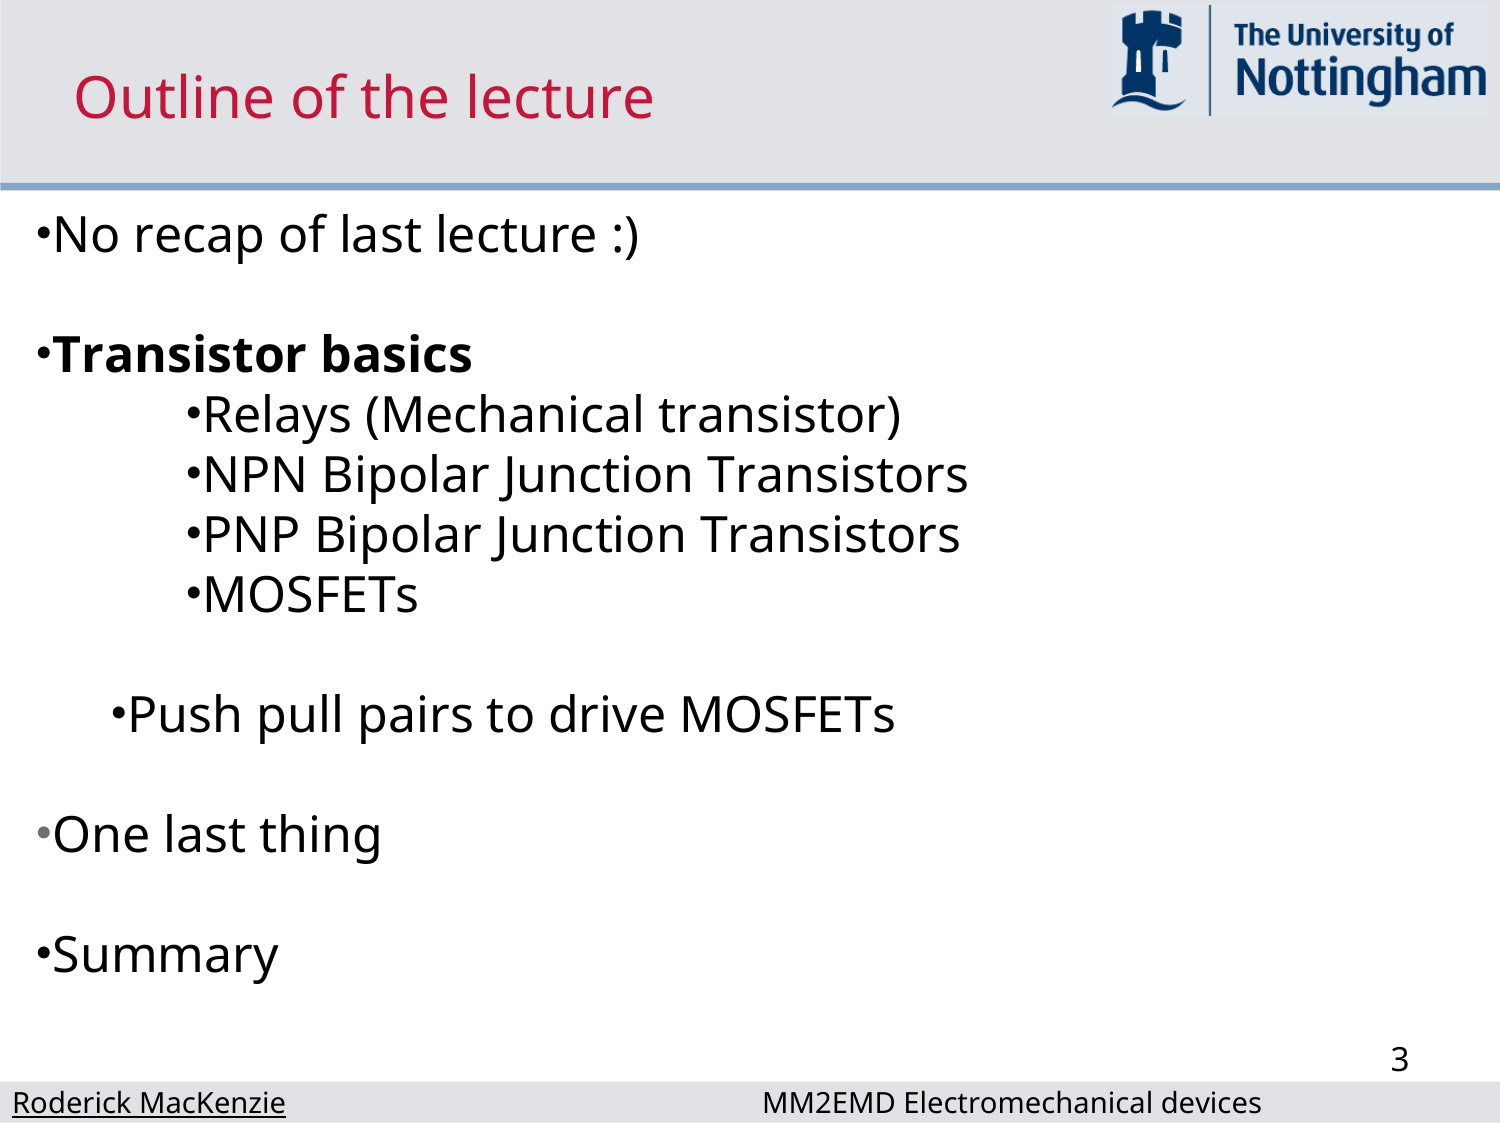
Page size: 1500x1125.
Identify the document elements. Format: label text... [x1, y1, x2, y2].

title Outline of the lecture [59, 43, 1297, 148]
text_box No recap of last lecture :) Transistor basics Relays (Mechanical transistor) NPN Bipolar Junction Transistors PNP Bipolar Junction Transistors MOSFETs Push pull pairs to drive MOSFETs One last thing Summary [20, 195, 1463, 1055]
text_box <number> [1375, 1030, 1500, 1101]
picture [1111, 4, 1487, 116]
